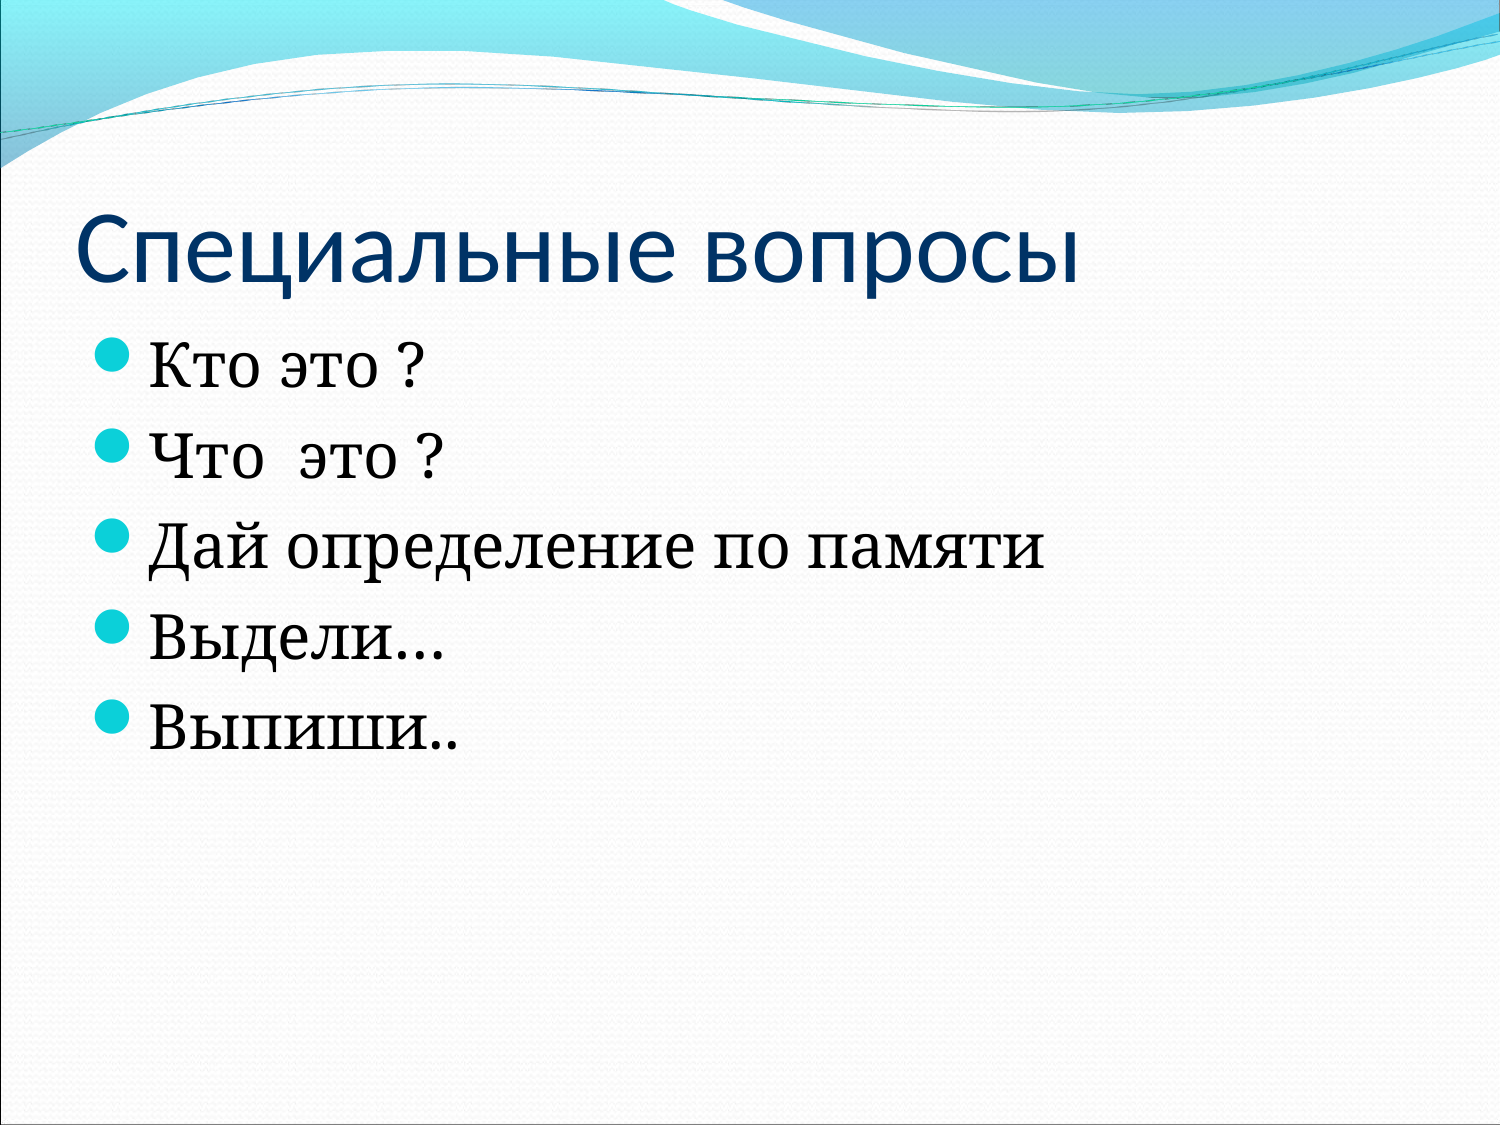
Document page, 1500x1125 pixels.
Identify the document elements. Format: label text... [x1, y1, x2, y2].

list Кто это ? Что это ? Дай определение по памяти Выдели… Выпиши.. [75, 317, 1426, 1038]
picture [0, 0, 1500, 1125]
title Специальные вопросы [75, 115, 1426, 304]
